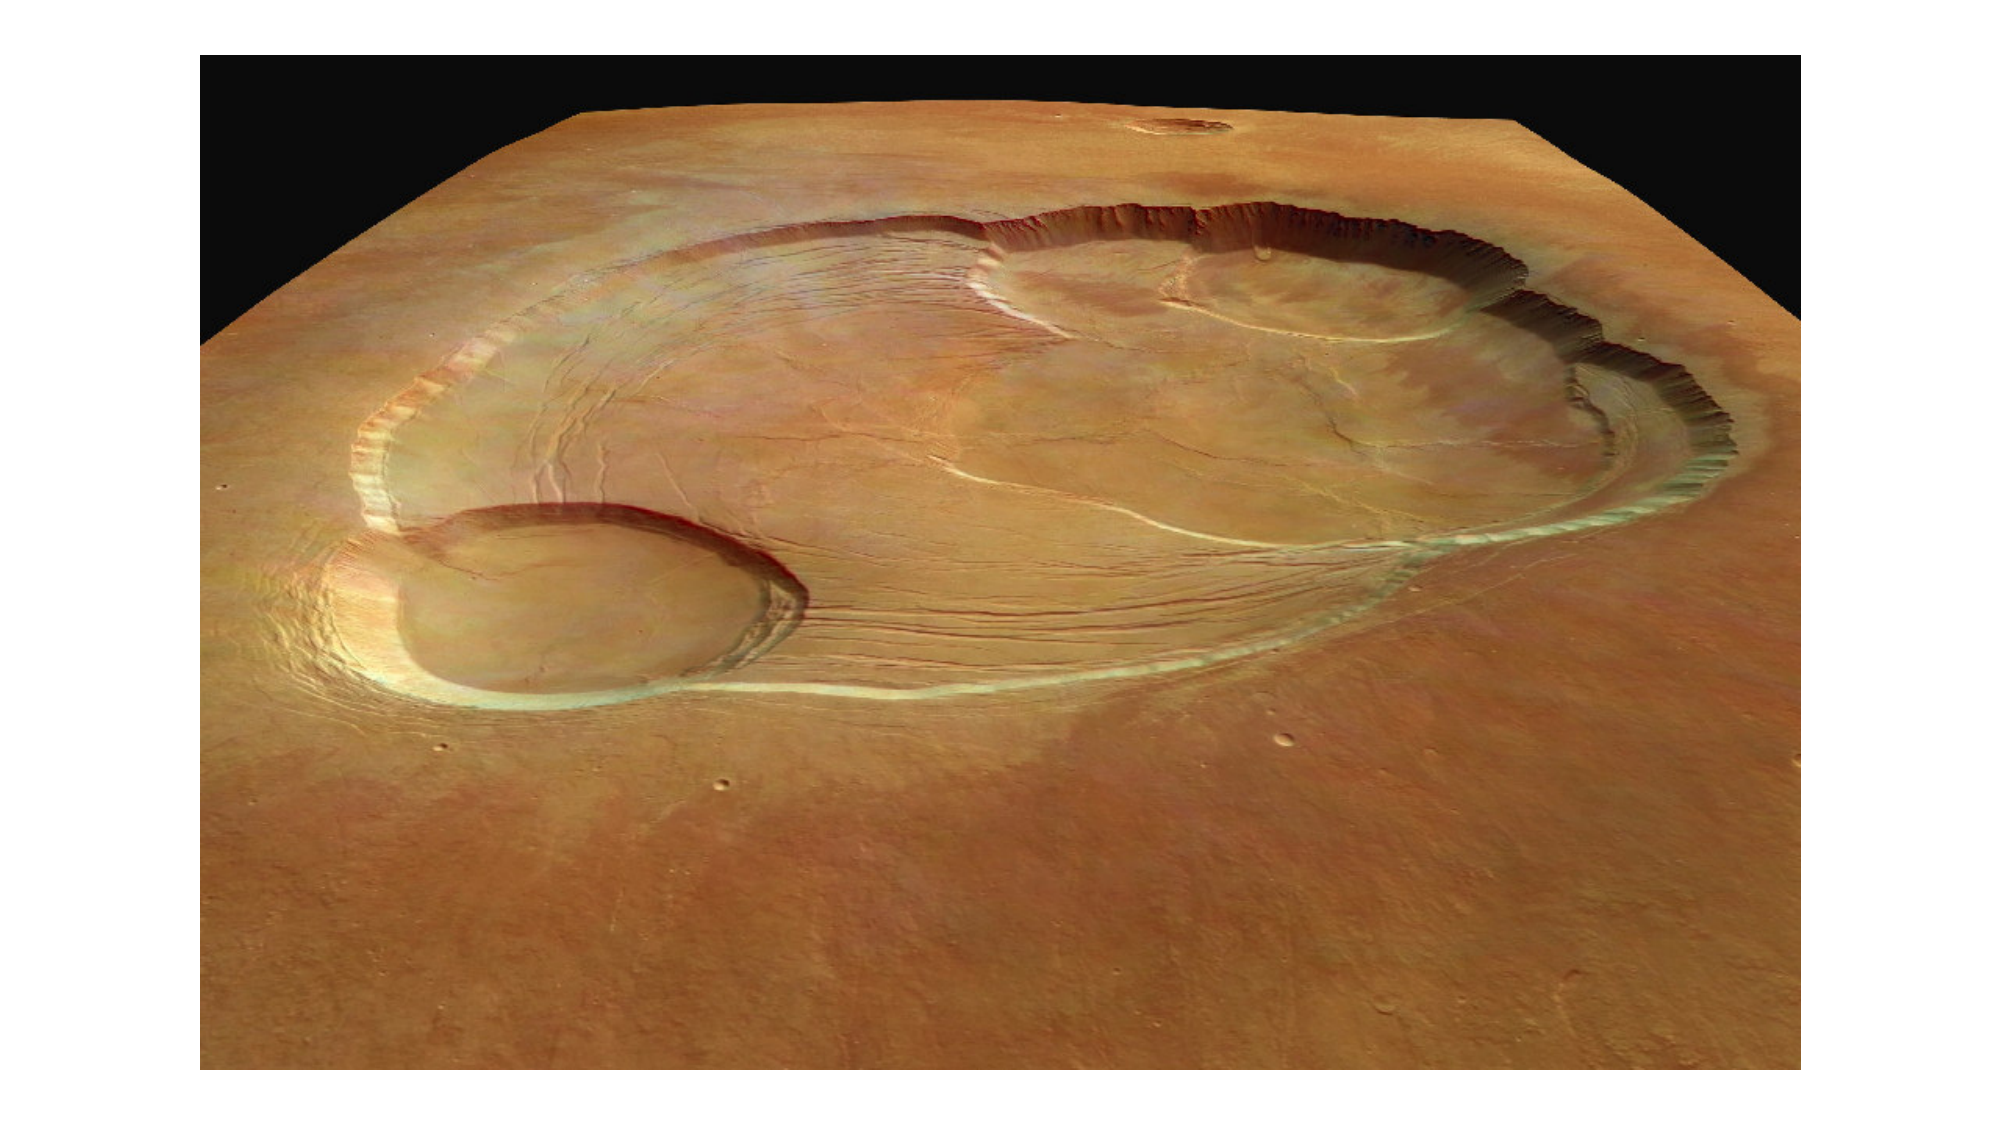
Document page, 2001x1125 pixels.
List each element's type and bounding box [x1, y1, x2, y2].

picture [200, 55, 1801, 1070]
